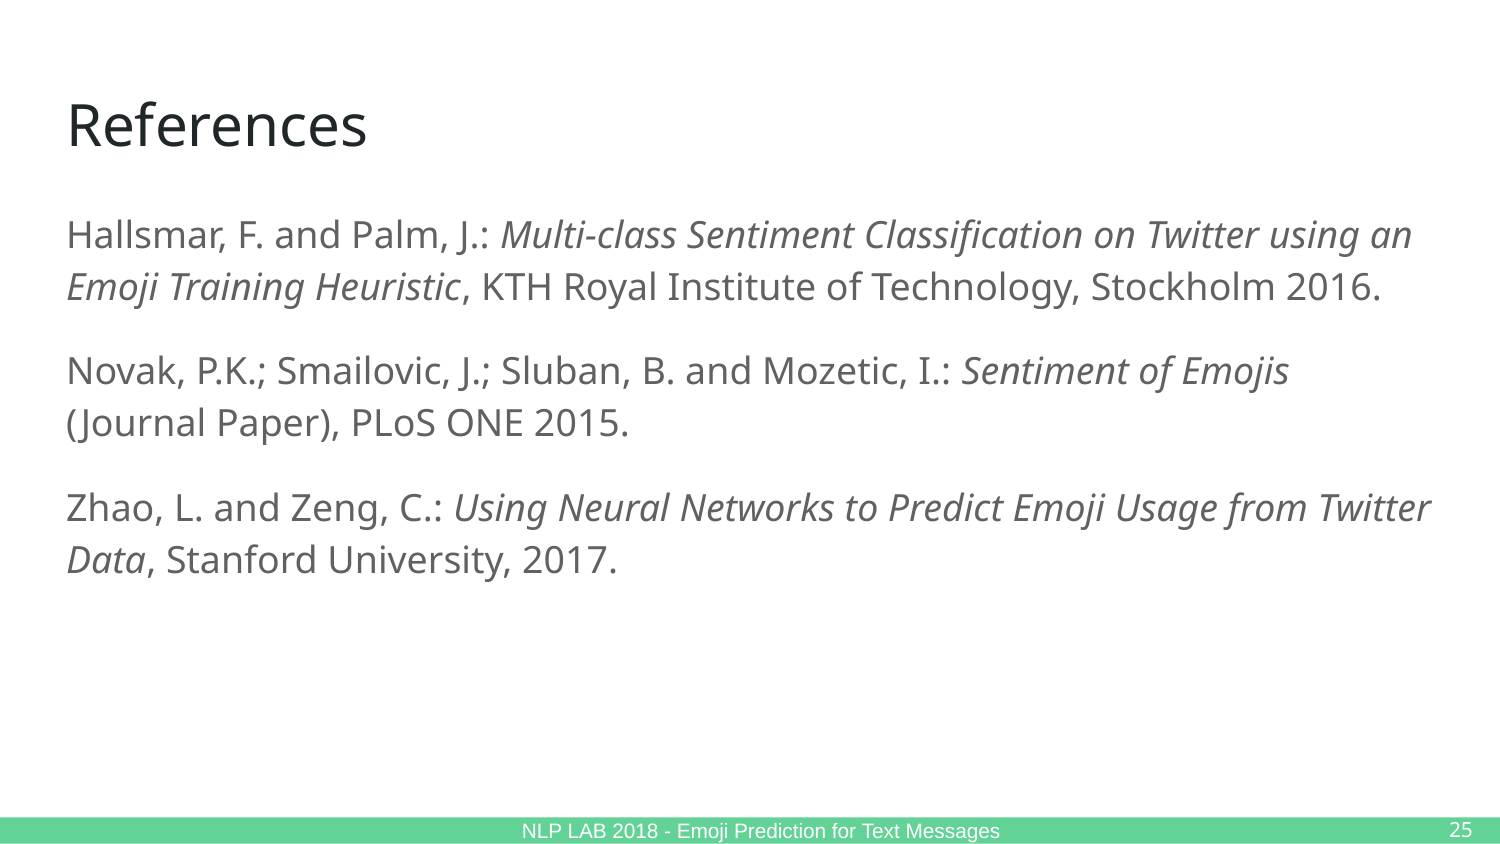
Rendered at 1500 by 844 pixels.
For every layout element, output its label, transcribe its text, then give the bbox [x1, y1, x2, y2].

slide_number <Foliennummer> [1397, 811, 1488, 844]
title References [51, 72, 1449, 167]
list Hallsmar, F. and Palm, J.: Multi-class Sentiment Classification on Twitter using an Emoji Training Heuristic, KTH Royal Institute of Technology, Stockholm 2016. Novak, P.K.; Smailovic, J.; Sluban, B. and Mozetic, I.: Sentiment of Emojis (Journal Paper), PLoS ONE 2015. Zhao, L. and Zeng, C.: Using Neural Networks to Predict Emoji Usage from Twitter Data, Stanford University, 2017. [51, 189, 1449, 750]
